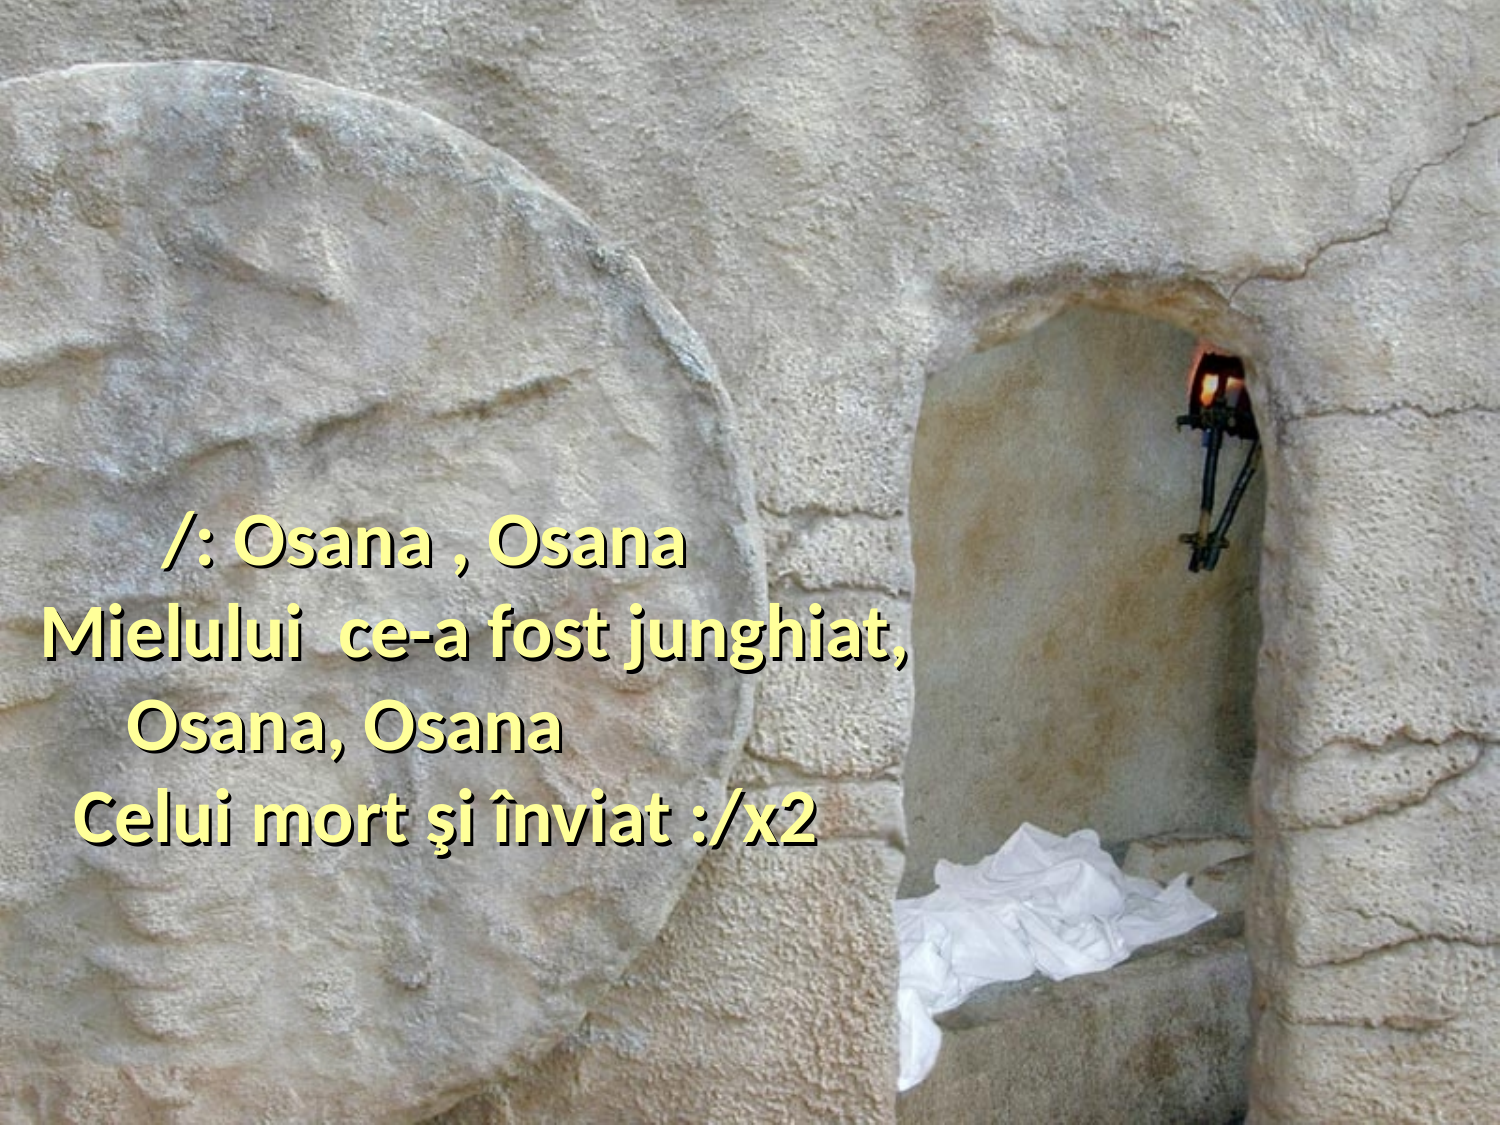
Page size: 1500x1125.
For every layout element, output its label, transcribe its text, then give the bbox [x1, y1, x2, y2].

text_box /: Osana , Osana Mielului ce-a fost junghiat, Osana, Osana Celui mort şi înviat :/x2 [24, 480, 1042, 1090]
picture [0, 0, 1500, 1125]
